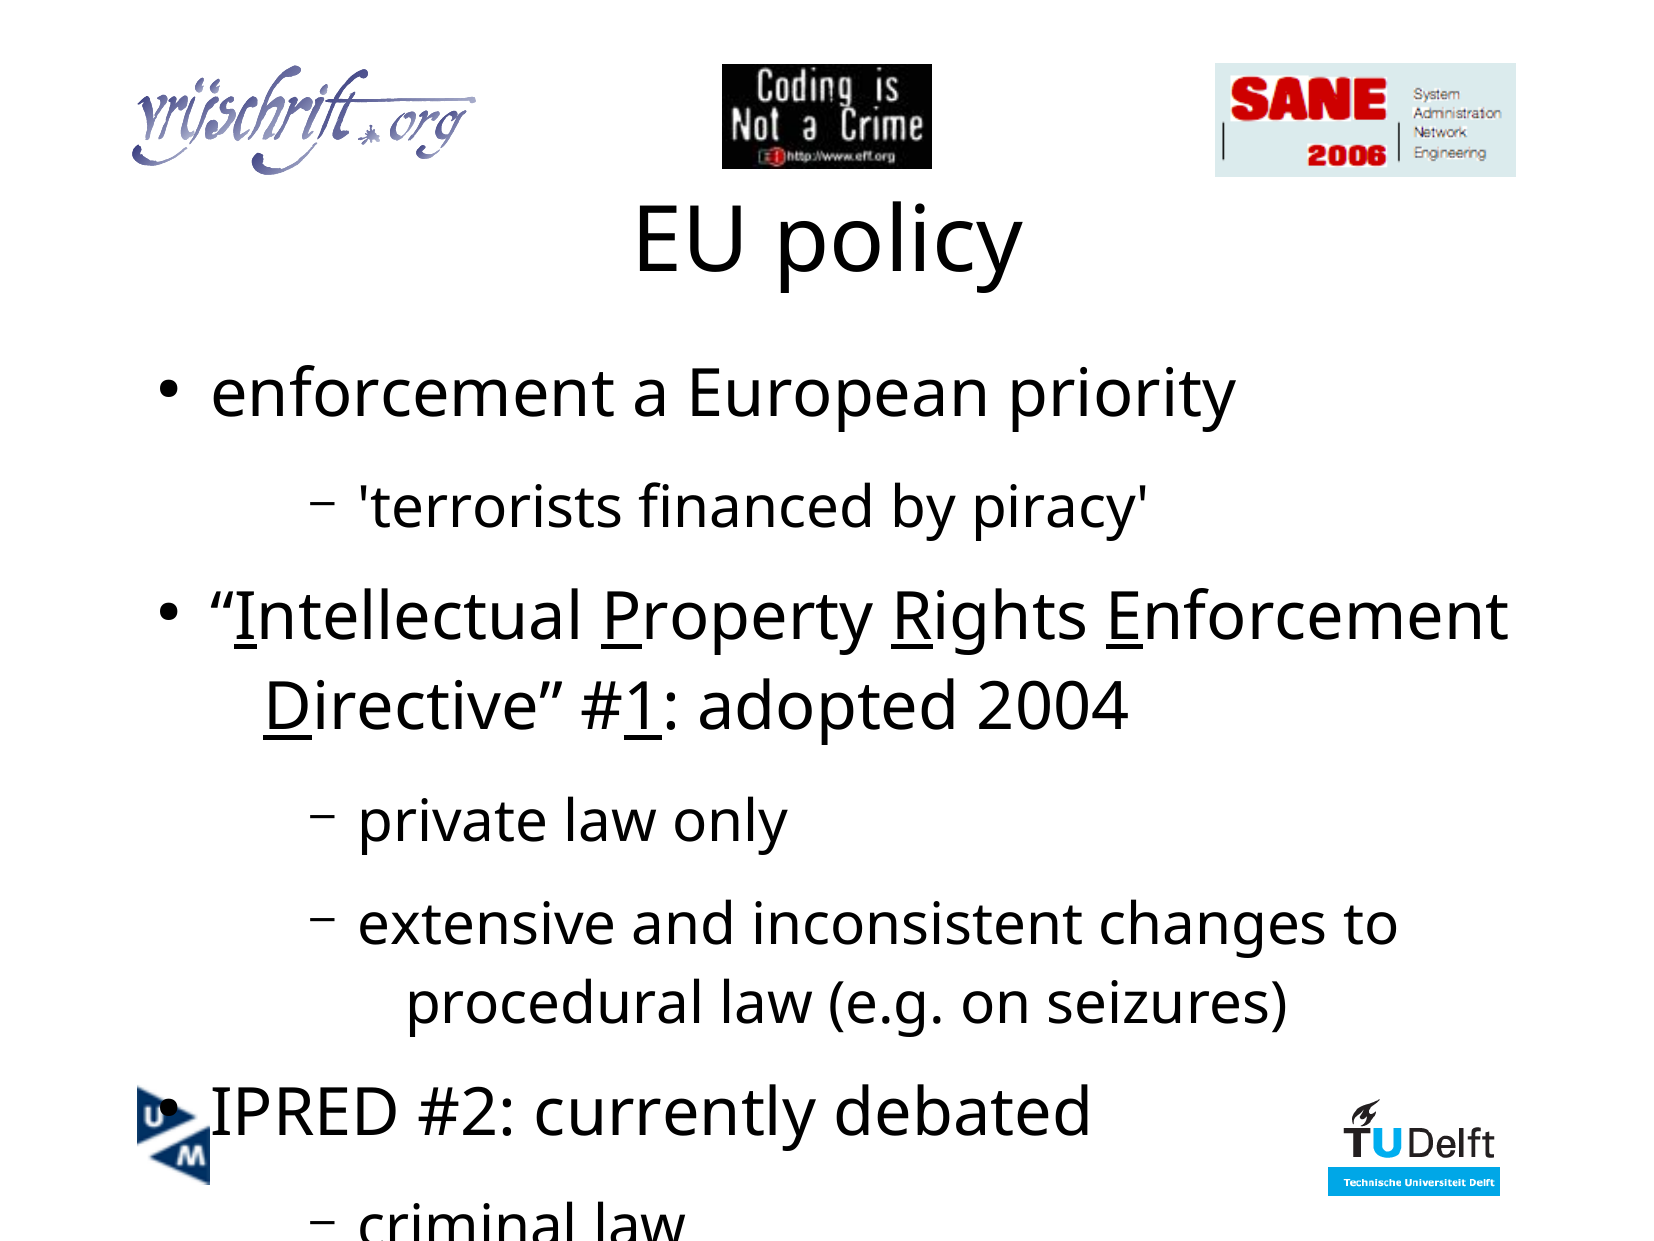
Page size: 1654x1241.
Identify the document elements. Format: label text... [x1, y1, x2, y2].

picture [1215, 63, 1516, 132]
list enforcement a European priority 'terrorists financed by piracy' “Intellectual Property Rights Enforcement Directive” #1: adopted 2004 private law only extensive and inconsistent changes to procedural law (e.g. on seizures) IPRED #2: currently debated criminal law [121, 344, 1534, 1200]
title EU policy [121, 132, 1534, 340]
picture [722, 64, 932, 132]
